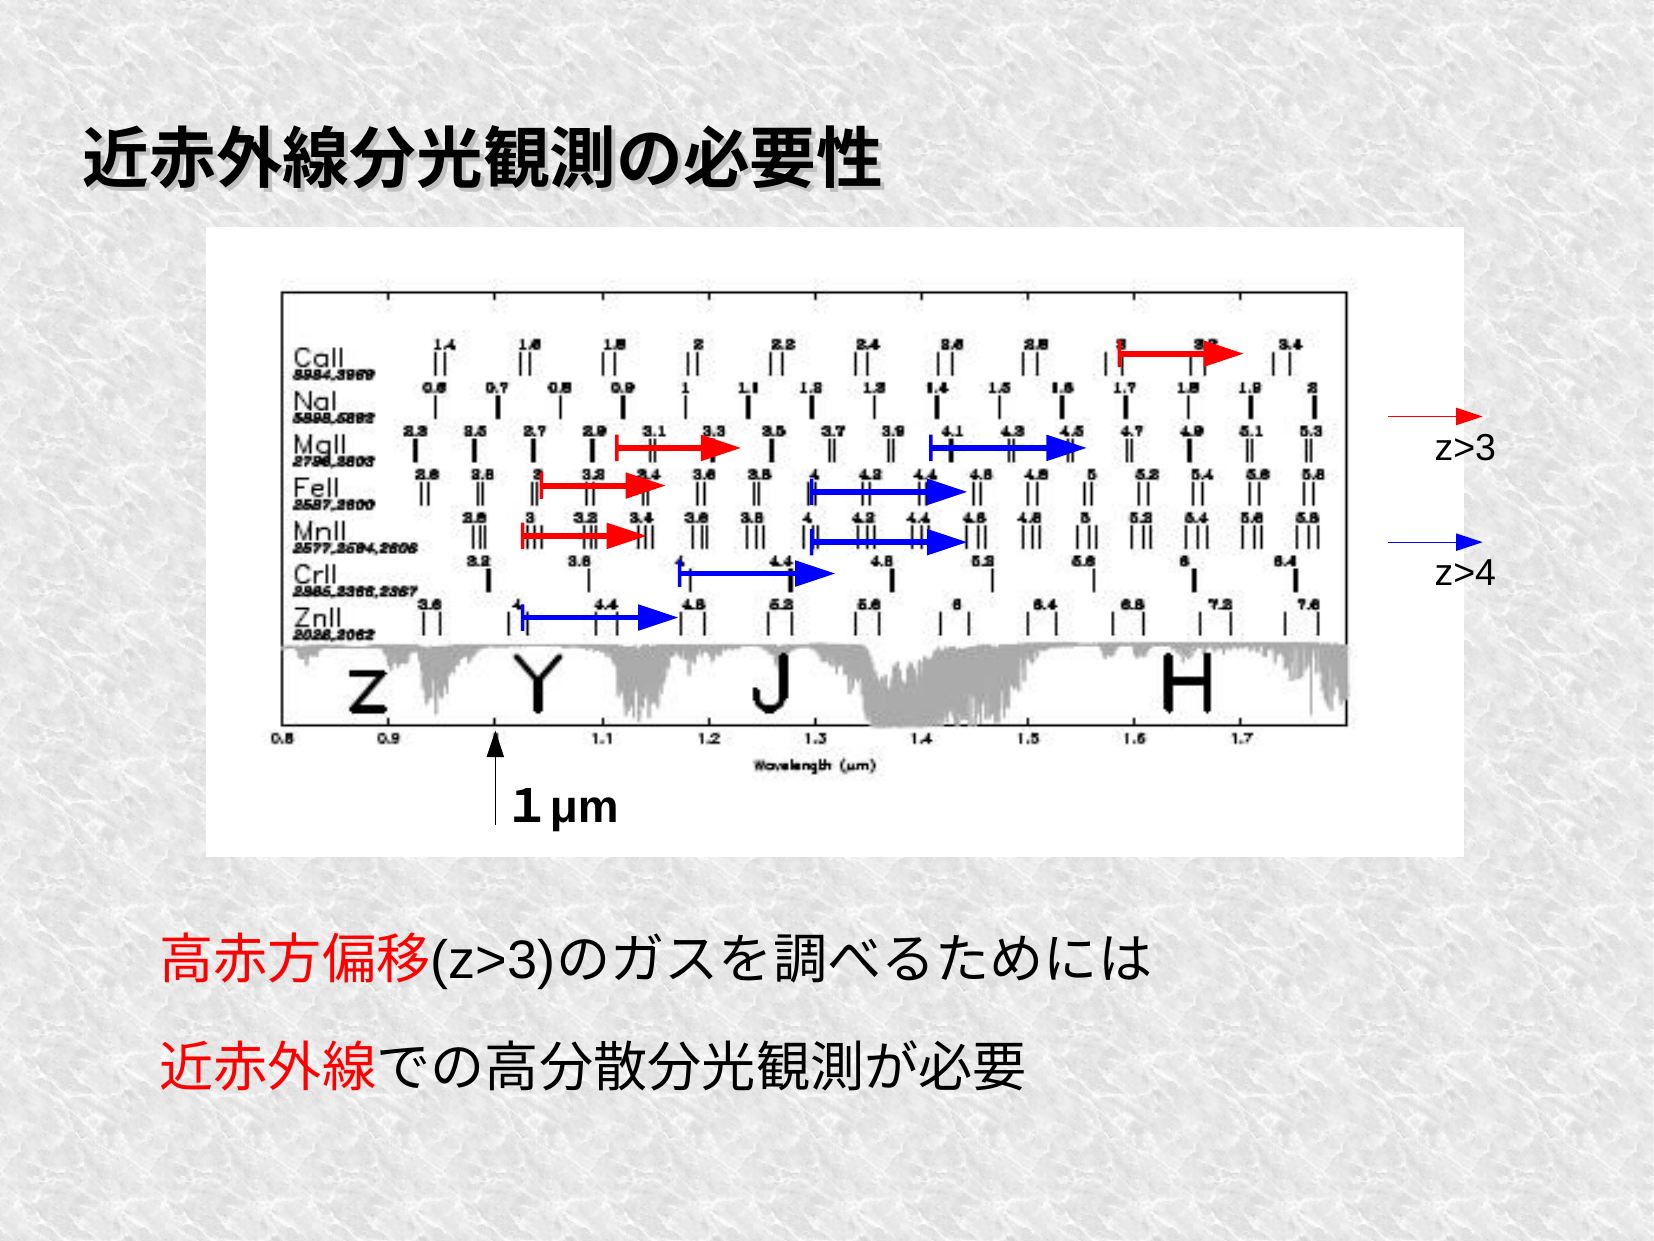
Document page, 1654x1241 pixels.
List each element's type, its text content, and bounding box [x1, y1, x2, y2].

picture [0, 0, 1654, 1241]
text_box z>3 [1419, 418, 1546, 480]
text_box z>4 [1419, 544, 1546, 605]
text_box １μm [489, 762, 710, 840]
title 近赤外線分光観測の必要性 [82, 56, 1571, 250]
list 高赤方偏移(z>3)のガスを調べるためには 近赤外線での高分散分光観測が必要 [88, 915, 1577, 1241]
